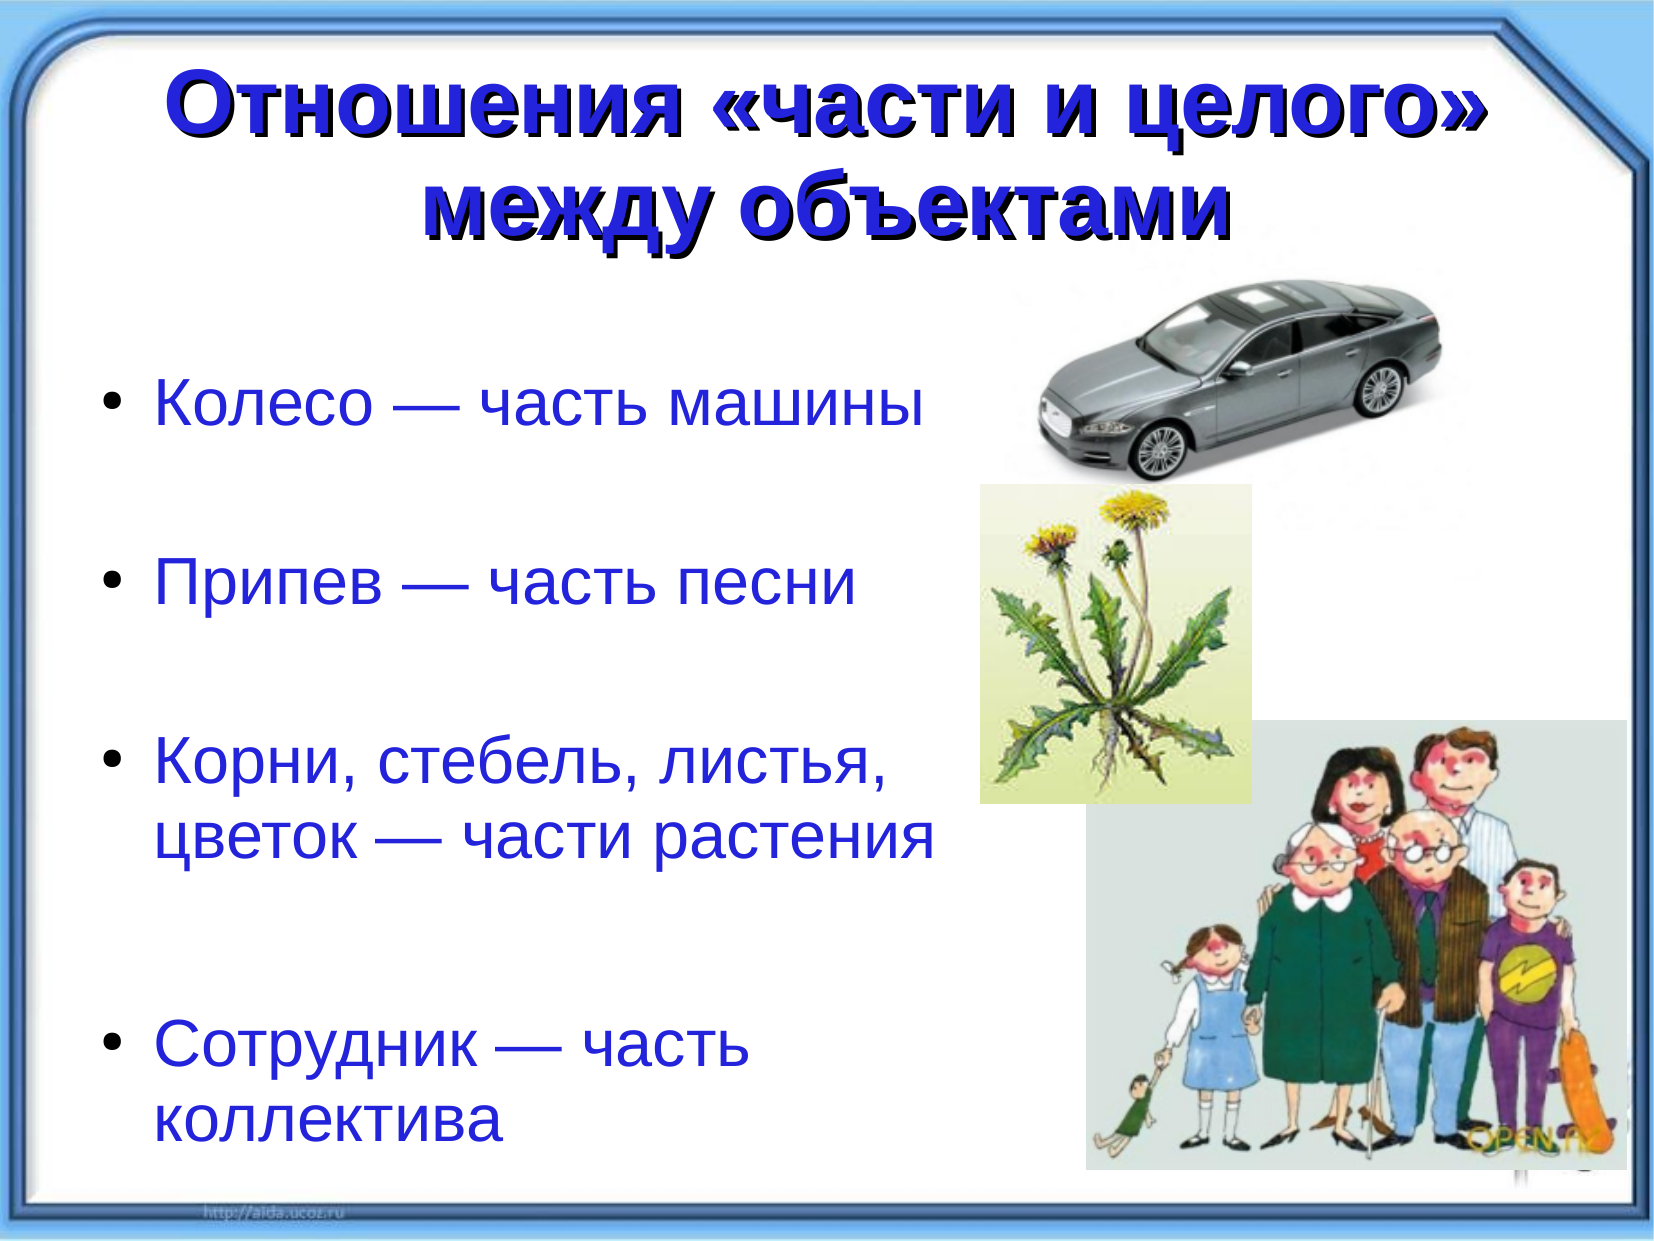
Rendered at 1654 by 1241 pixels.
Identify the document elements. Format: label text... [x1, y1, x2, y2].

picture [0, 0, 1654, 1241]
list Колесо — часть машины Припев — часть песни Корни, стебель, листья, цветок — части растения Сотрудник — часть коллектива [82, 290, 1040, 1158]
title Отношения «части и целого» между объектами [82, 49, 1571, 257]
